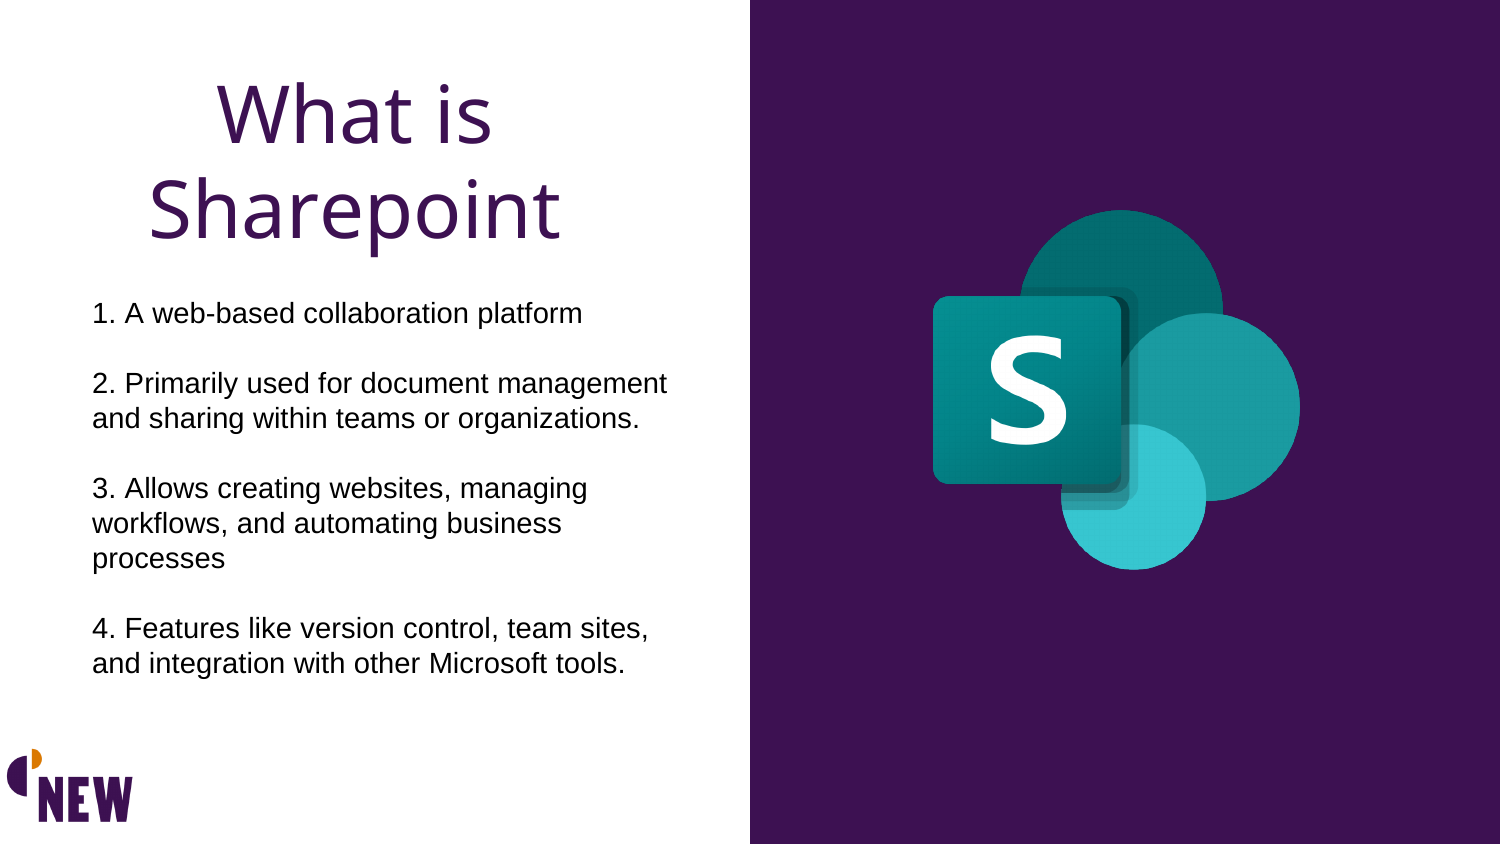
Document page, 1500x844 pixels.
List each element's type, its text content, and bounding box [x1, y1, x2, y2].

title What is Sharepoint [23, 46, 687, 271]
text_box 1. A web-based collaboration platform 2. Primarily used for document management and sharing within teams or organizations. 3. Allows creating websites, managing workflows, and automating business processes 4. Features like version control, team sites, and integration with other Microsoft tools. [77, 286, 708, 691]
picture [933, 210, 1300, 570]
